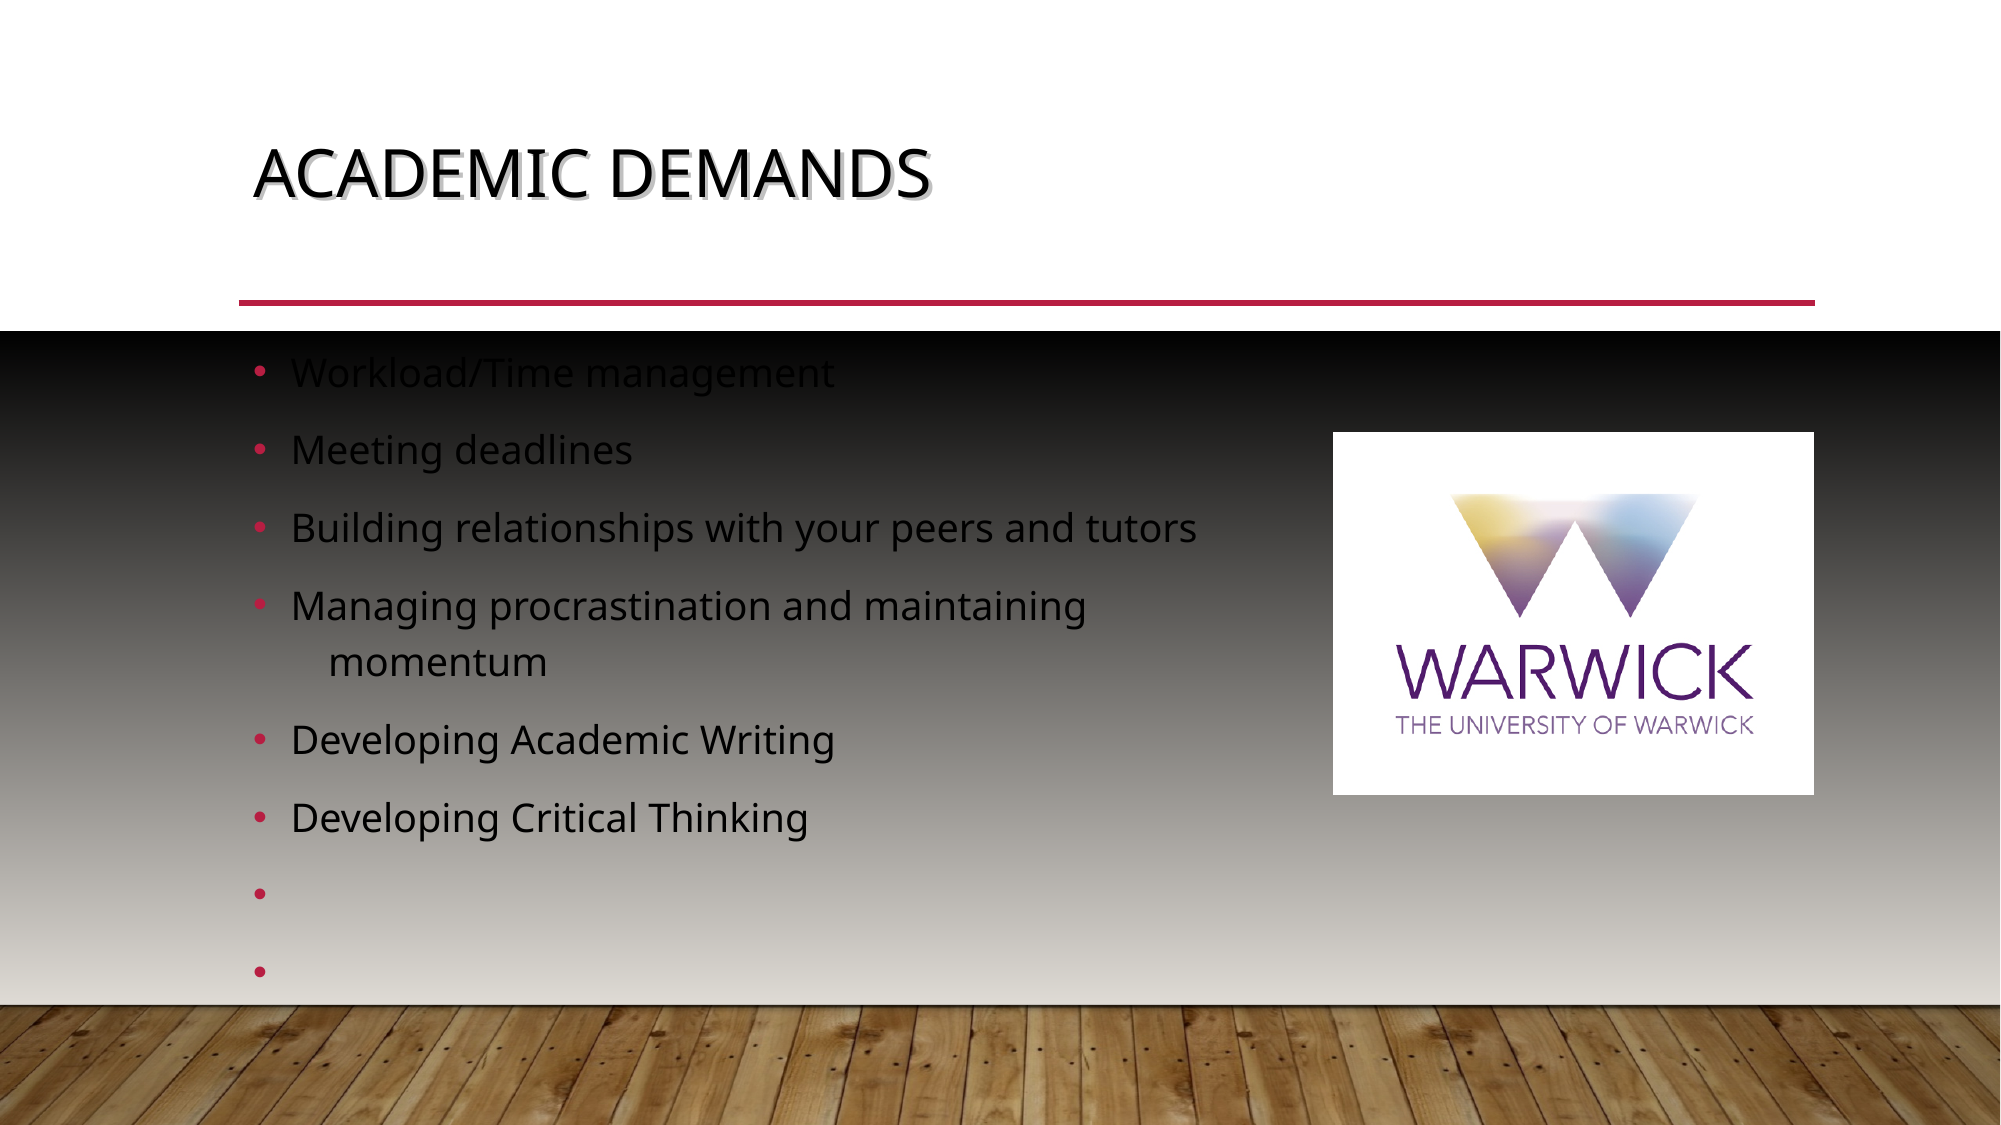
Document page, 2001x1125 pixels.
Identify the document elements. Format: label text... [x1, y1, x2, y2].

picture [1333, 432, 1814, 795]
title Academic demandS [238, 131, 1814, 305]
list Workload/Time management Meeting deadlines Building relationships with your peers and tutors Managing procrastination and maintaining momentum Developing Academic Writing Developing Critical Thinking [238, 330, 1255, 897]
